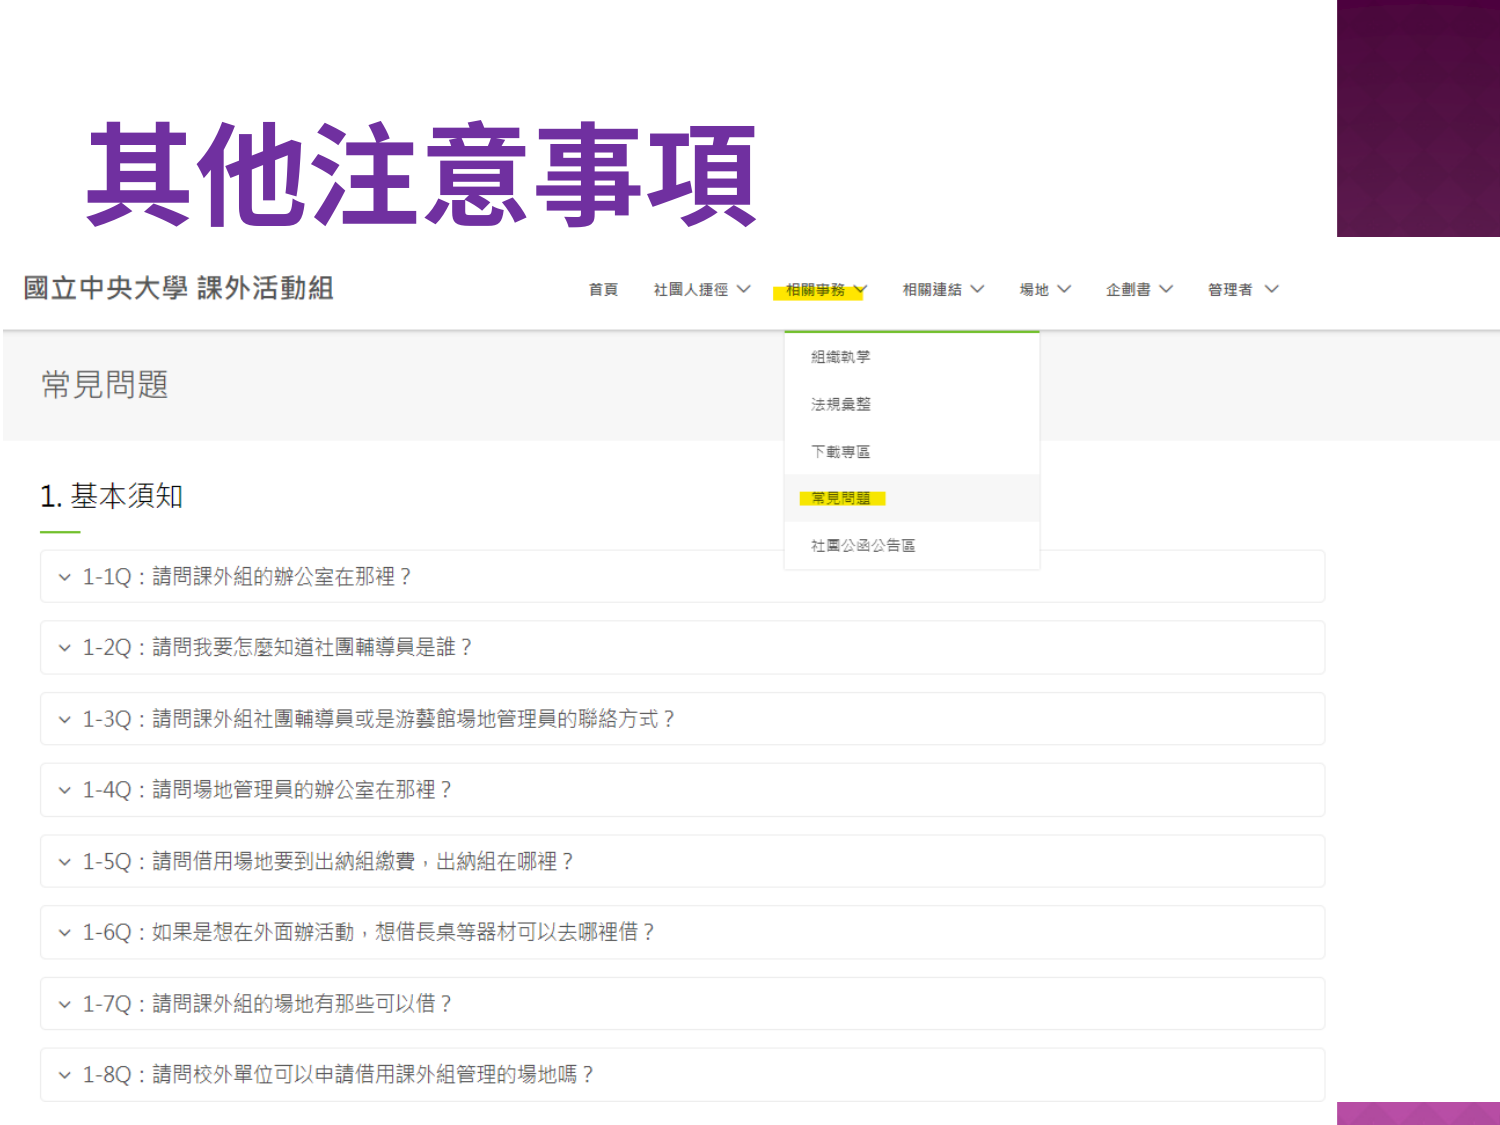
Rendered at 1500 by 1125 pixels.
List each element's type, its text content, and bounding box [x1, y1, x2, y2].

picture [3, 237, 1500, 1102]
title 其他注意事項 [75, 52, 1263, 241]
